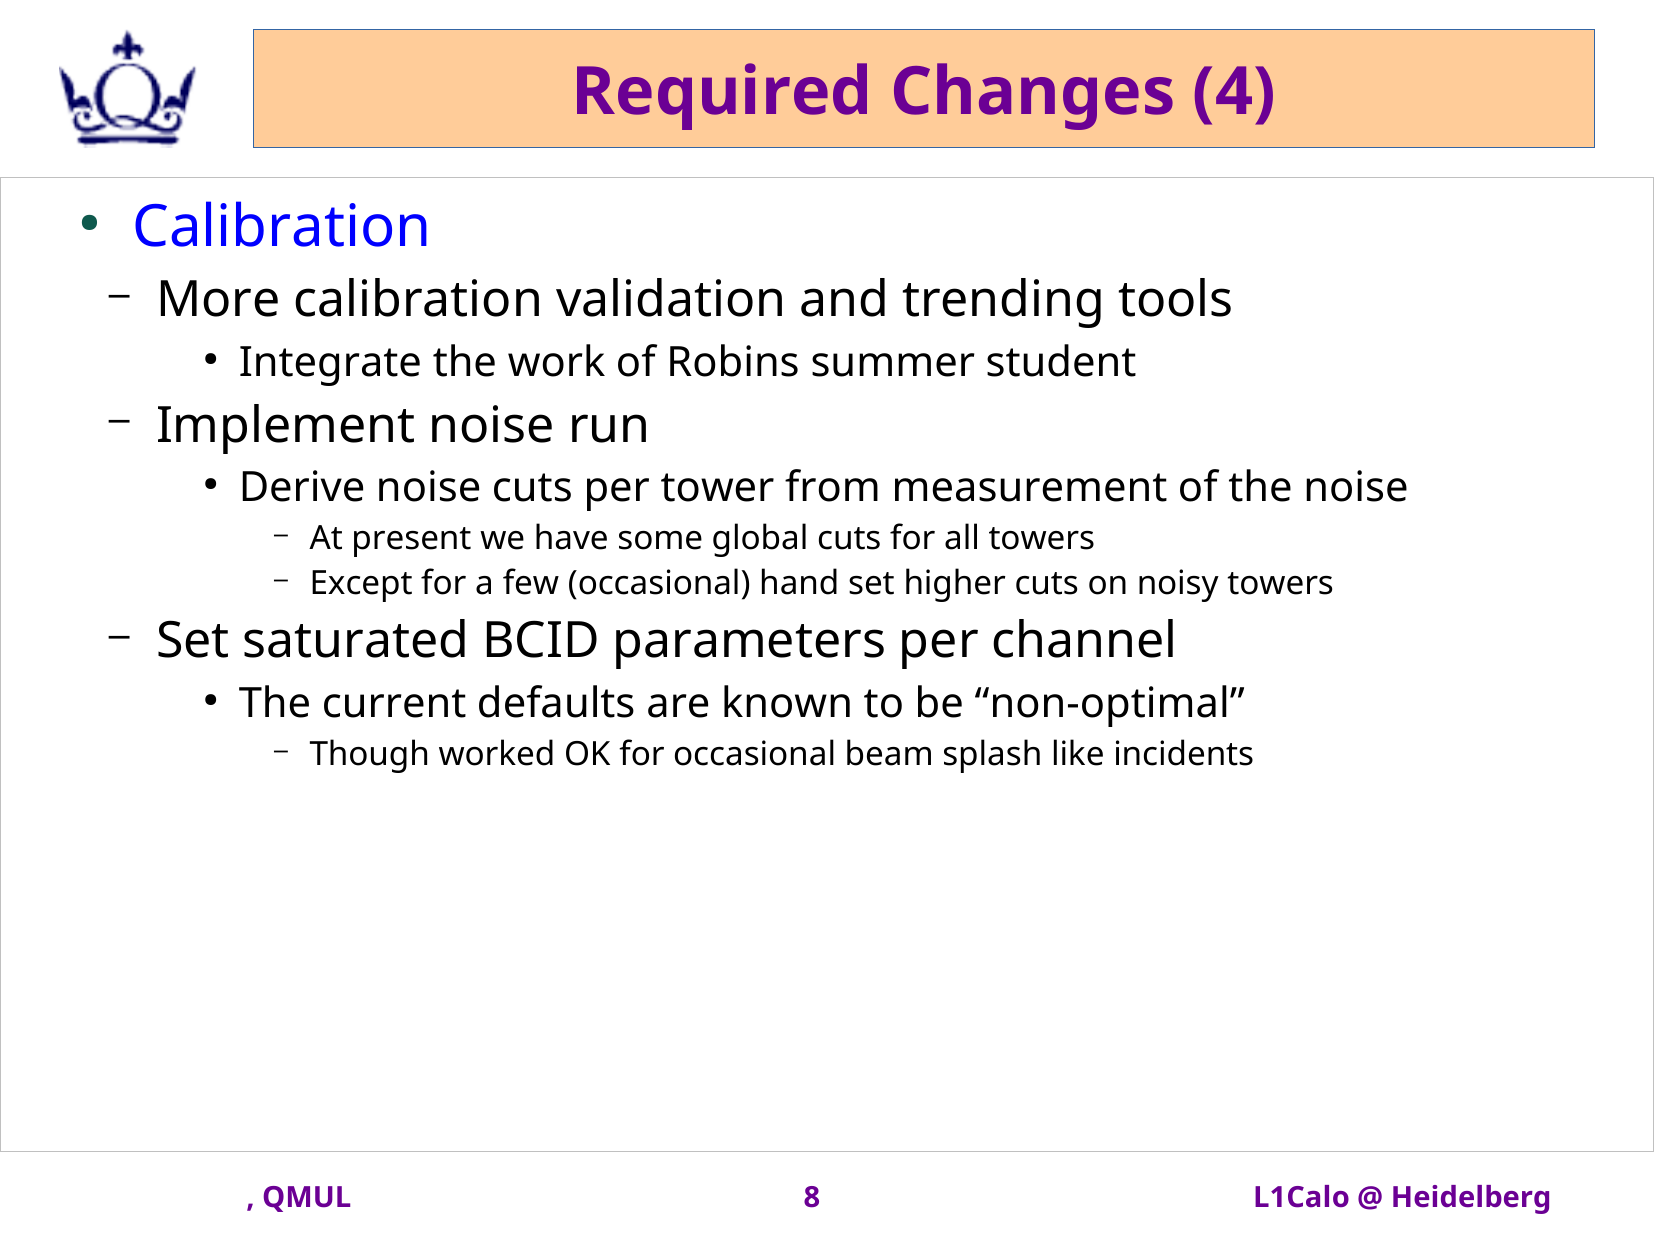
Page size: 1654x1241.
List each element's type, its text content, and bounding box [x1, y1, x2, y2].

picture [59, 29, 200, 148]
title Required Changes (4) [253, 29, 1595, 148]
list Calibration More calibration validation and trending tools Integrate the work of Robins summer student Implement noise run Derive noise cuts per tower from measurement of the noise At present we have some global cuts for all towers Except for a few (occasional) hand set higher cuts on noisy towers Set saturated BCID parameters per channel The current defaults are known to be “non-optimal” Though worked OK for occasional beam splash like incidents [61, 184, 1605, 1104]
